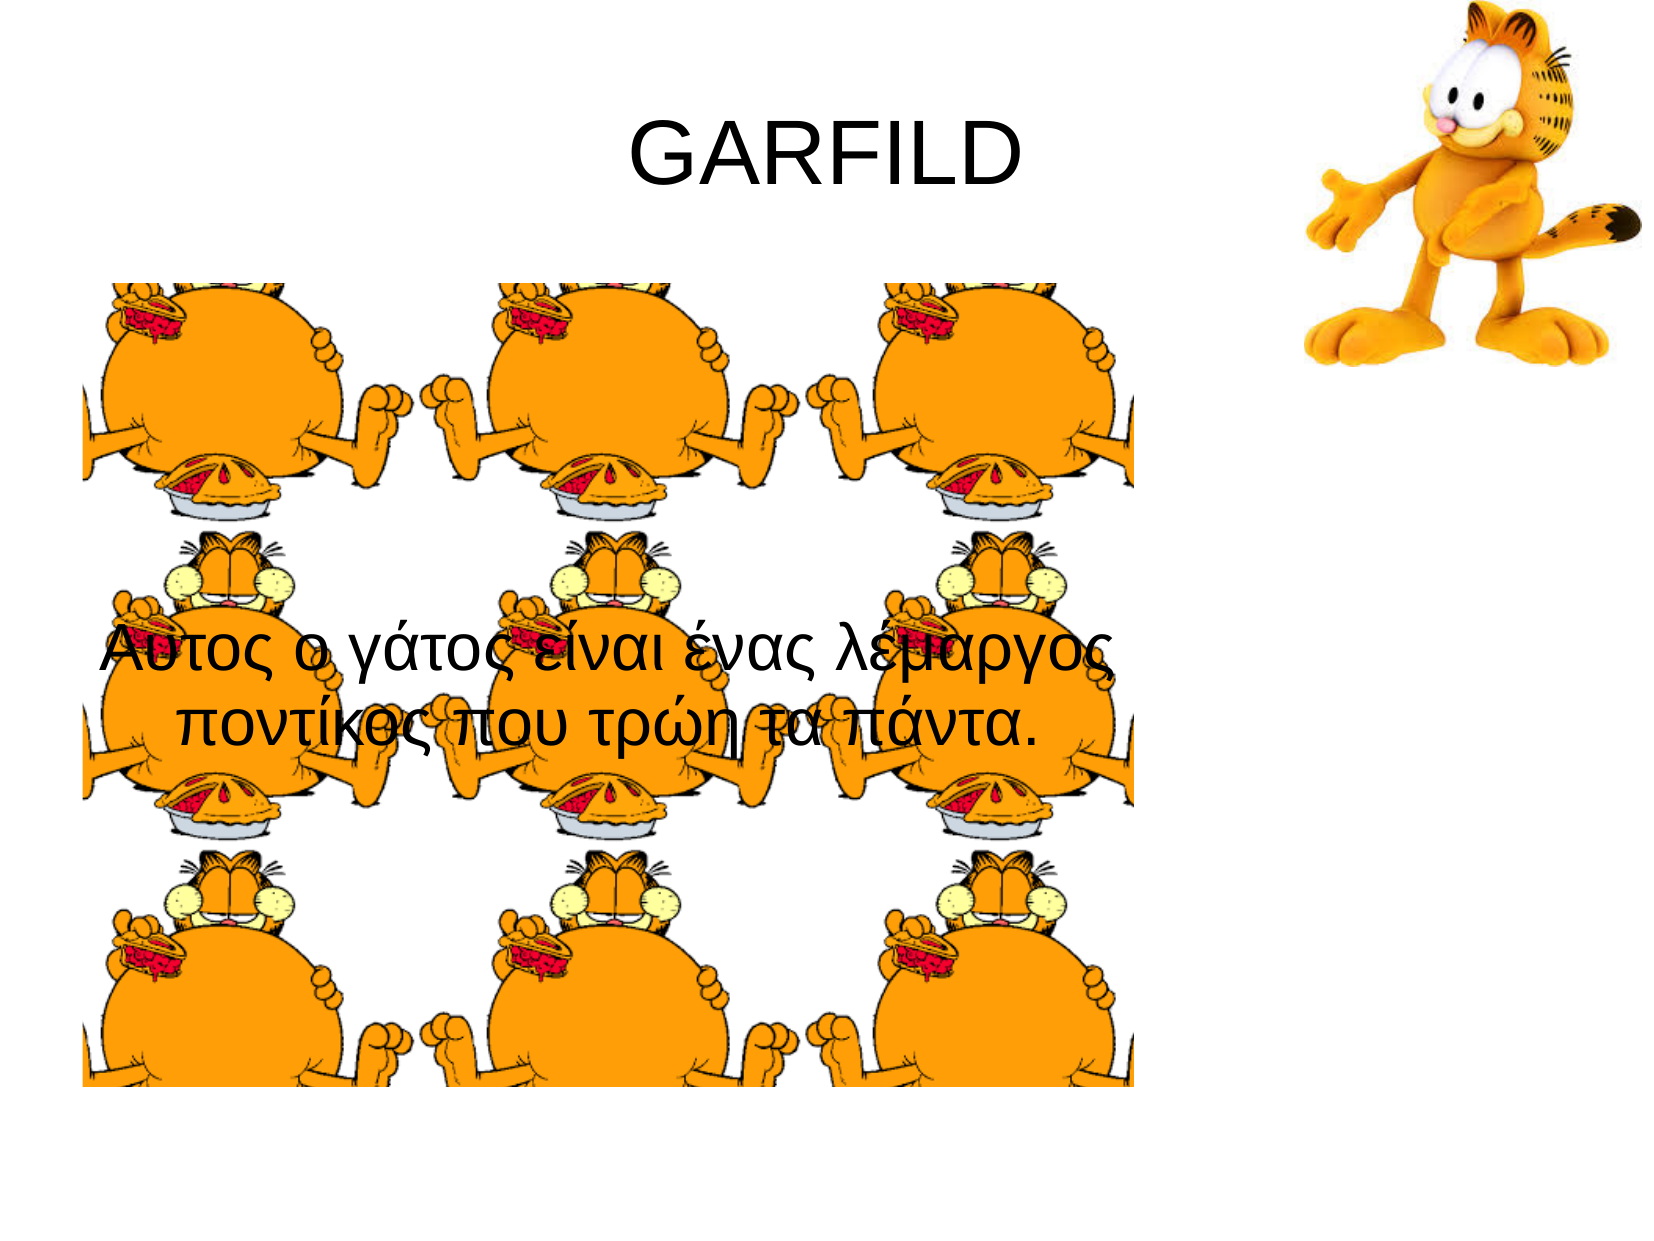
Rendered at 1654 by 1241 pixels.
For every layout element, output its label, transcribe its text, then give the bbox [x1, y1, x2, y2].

title GARFILD [82, 49, 1304, 257]
picture [1304, 0, 1642, 367]
subtitle Αυτος ο γάτος είναι ένας λέμαργος ποντίκος που τρώη τα πάντα. [82, 283, 1134, 1087]
